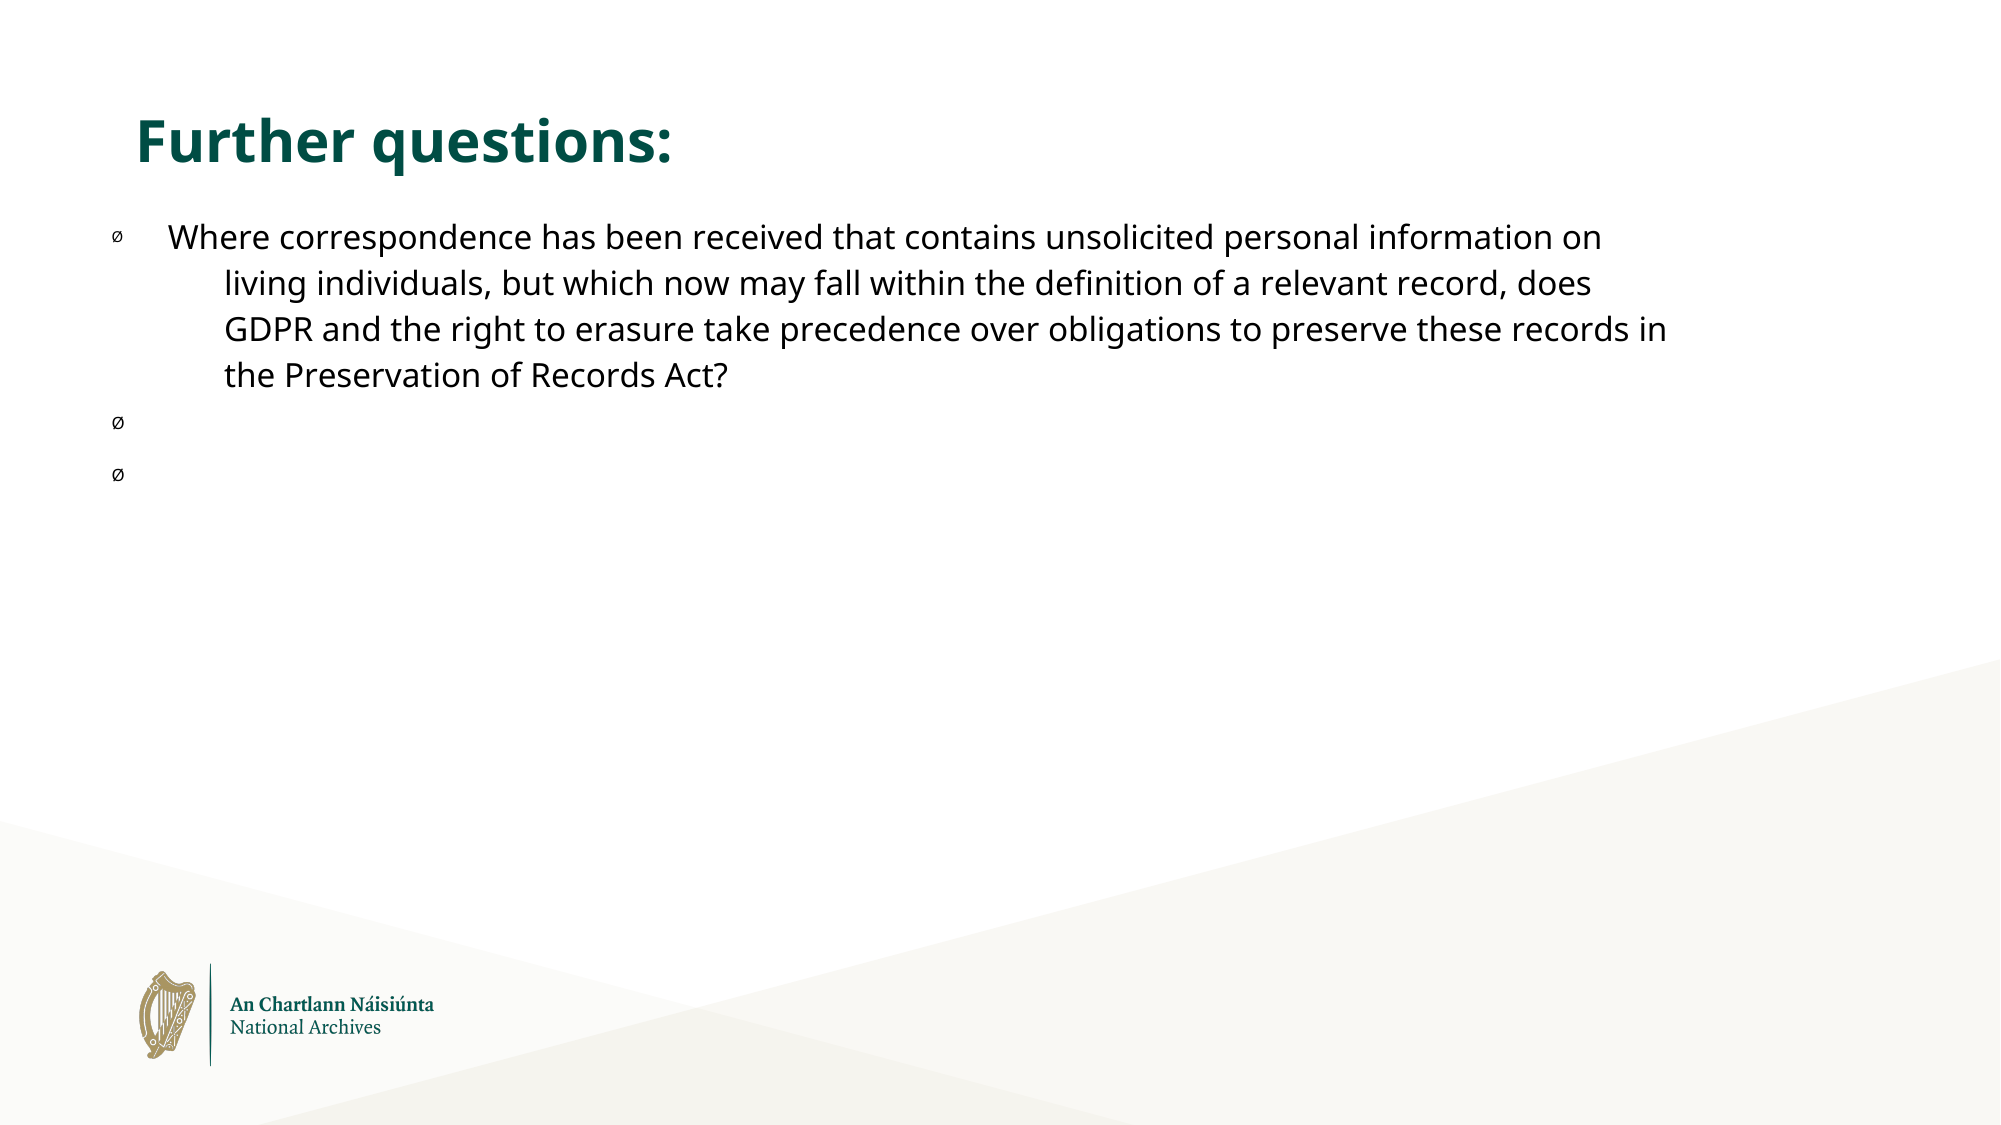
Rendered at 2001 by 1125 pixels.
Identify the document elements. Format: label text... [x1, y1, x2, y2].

text_box Further questions: [115, 83, 1885, 218]
text_box [0, 659, 2000, 1125]
picture [135, 960, 439, 1070]
text_box Where correspondence has been received that contains unsolicited personal information on living individuals, but which now may fall within the definition of a relevant record, does GDPR and the right to erasure take precedence over obligations to preserve these records in the Preservation of Records Act? [96, 202, 1694, 510]
